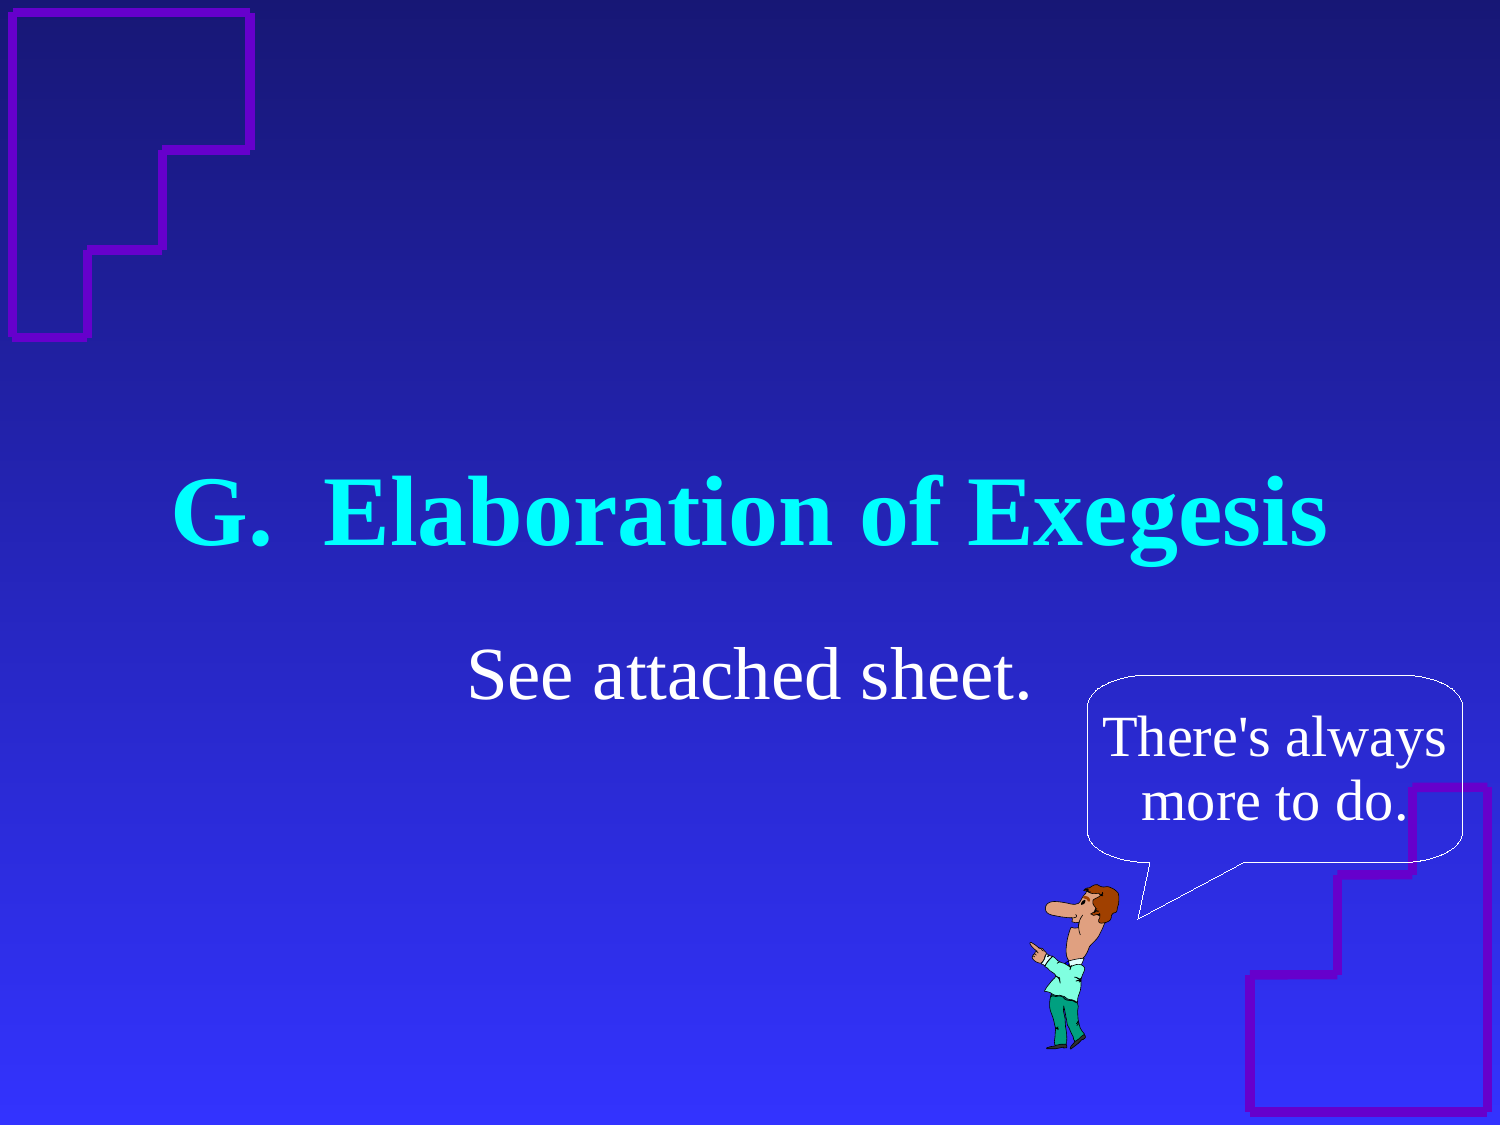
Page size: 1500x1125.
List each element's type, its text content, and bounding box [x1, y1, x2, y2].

title G. Elaboration of Exegesis [112, 424, 1388, 613]
subtitle See attached sheet. [225, 624, 1276, 838]
chart [1029, 884, 1120, 1050]
text_box There's always more to do. [1087, 675, 1463, 920]
